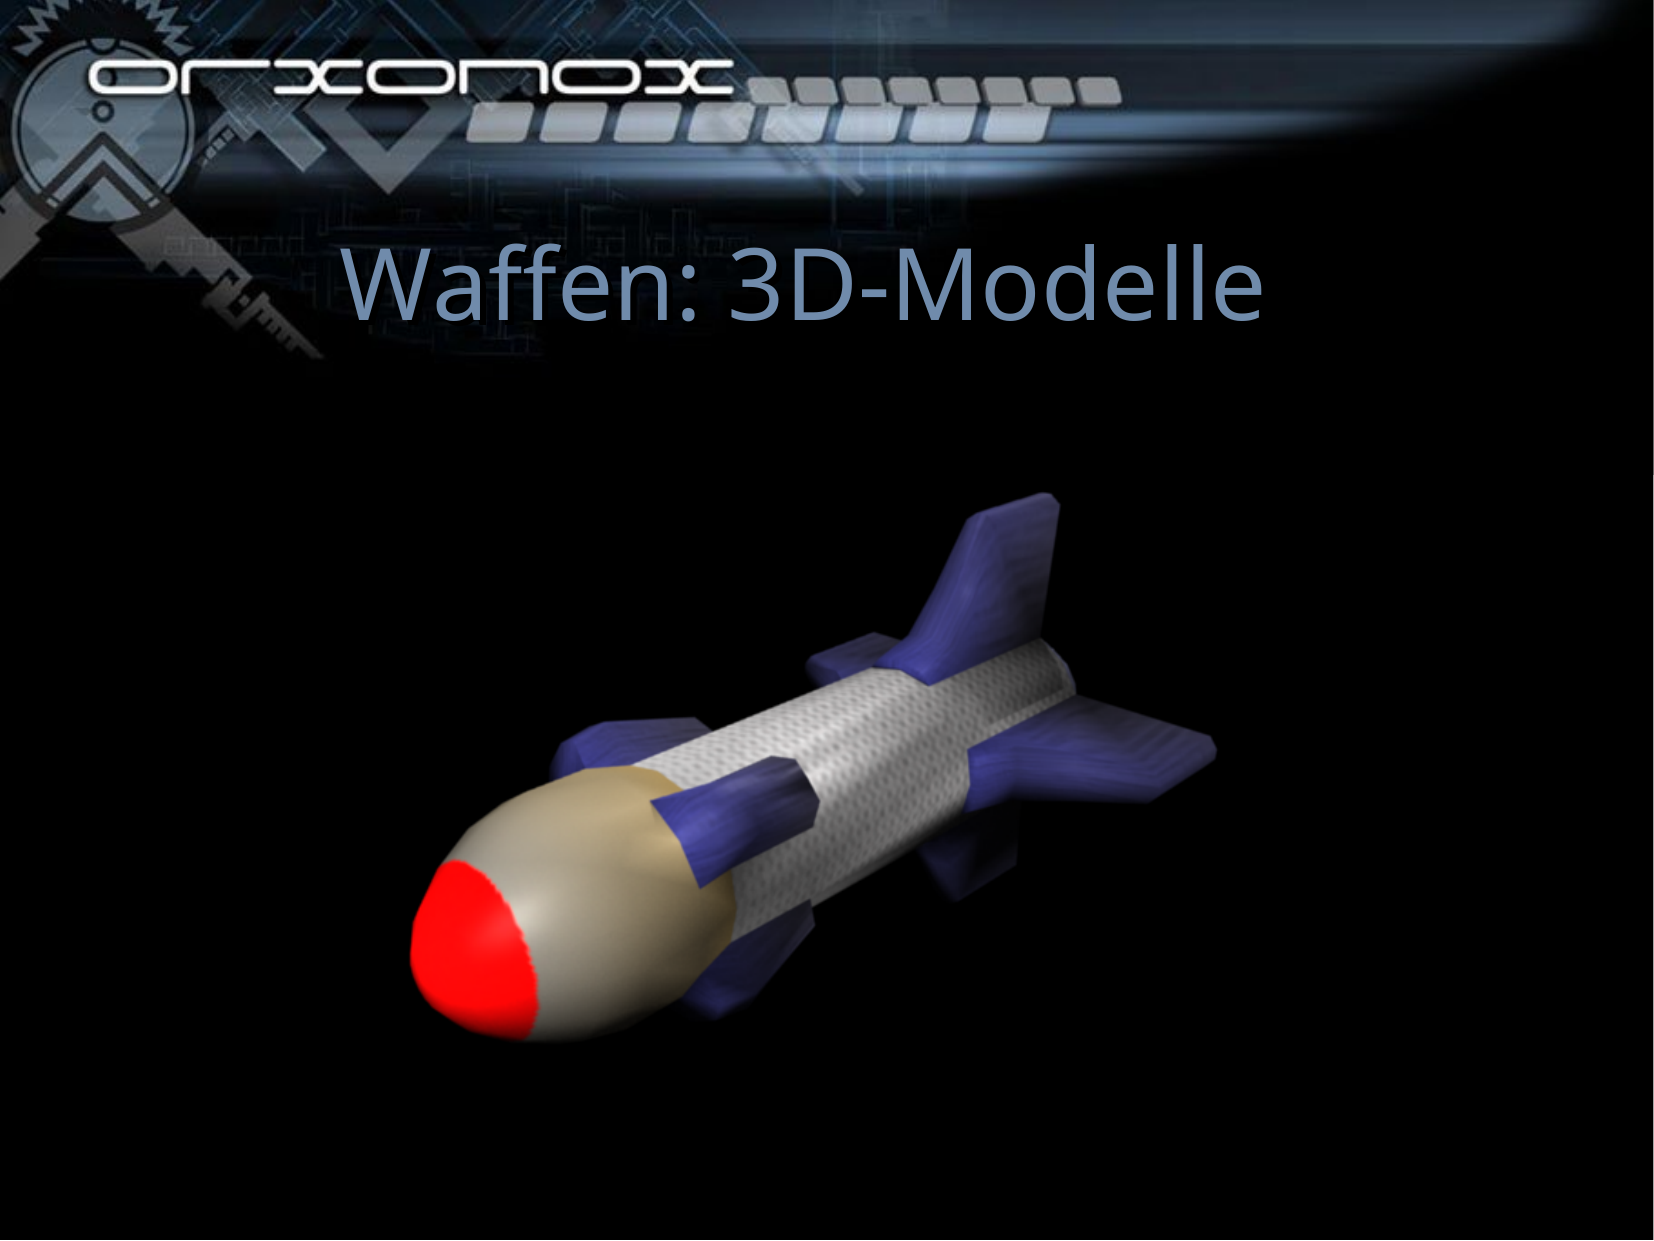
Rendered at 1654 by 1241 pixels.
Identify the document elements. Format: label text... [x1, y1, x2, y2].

text_box Waffen: 3D-Modelle [324, 205, 1366, 337]
picture [0, 0, 1654, 1066]
